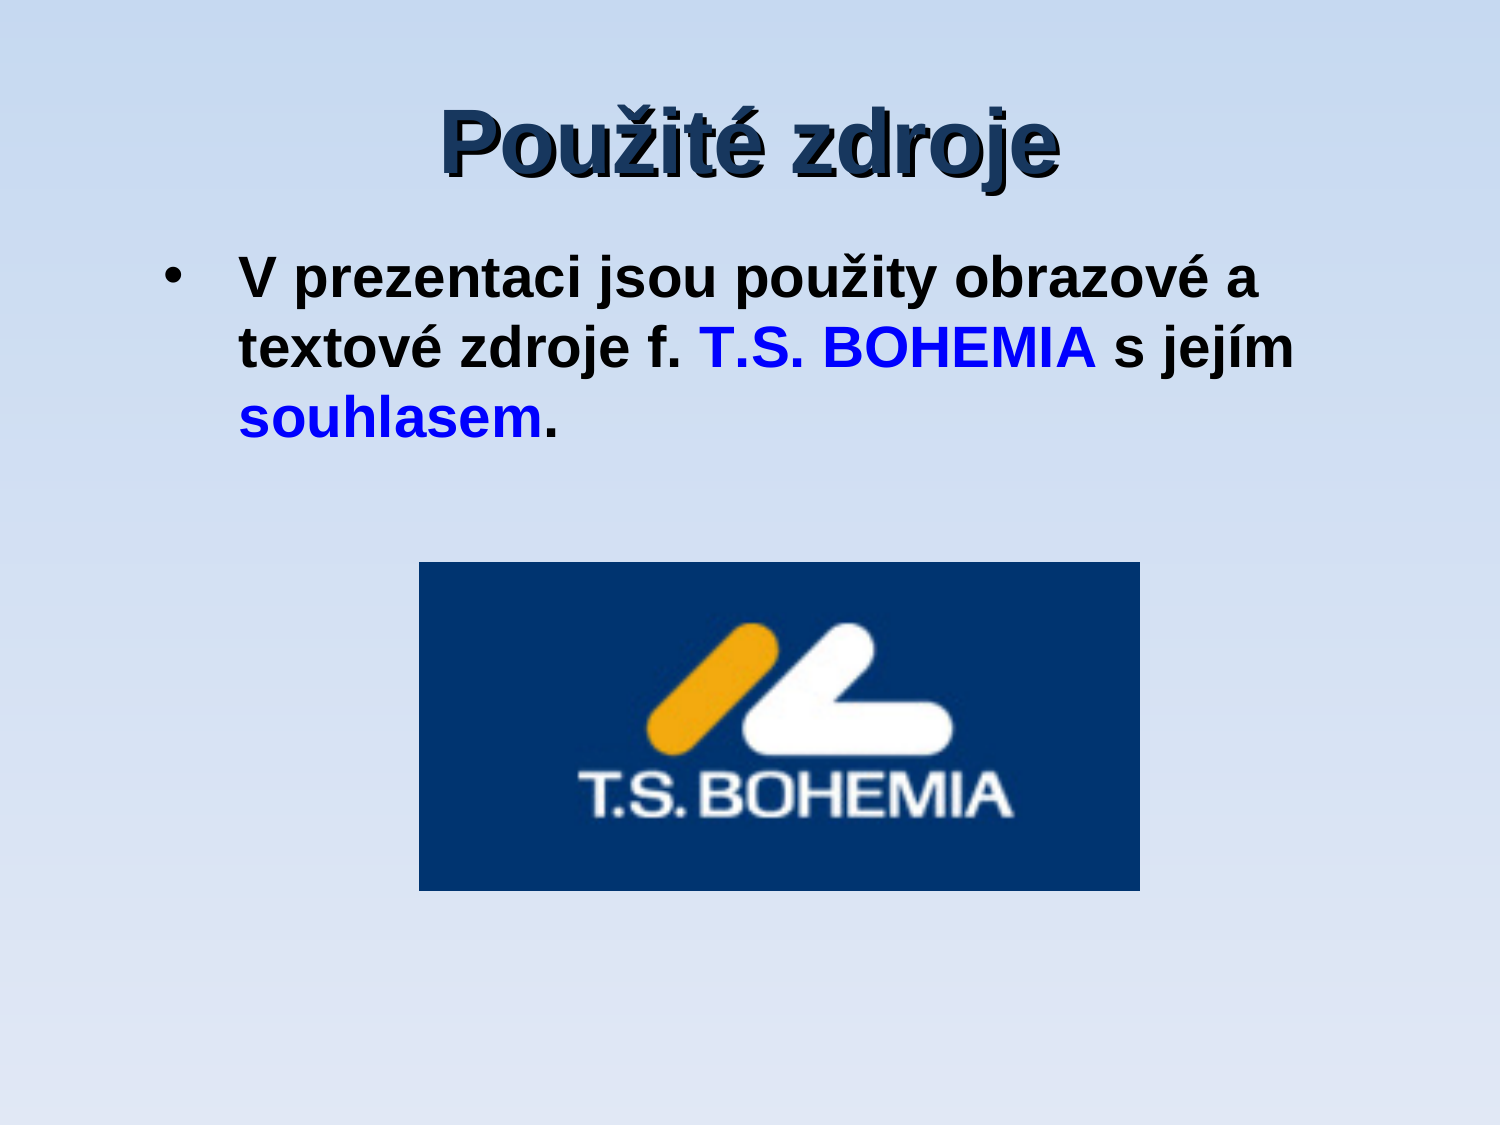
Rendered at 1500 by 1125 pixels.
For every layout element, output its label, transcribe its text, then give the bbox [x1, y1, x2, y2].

text_box V prezentaci jsou použity obrazové a textové zdroje f. T.S. BOHEMIA s jejím souhlasem. [135, 231, 1365, 780]
picture [419, 562, 1140, 891]
title Použité zdroje [0, 42, 1500, 231]
